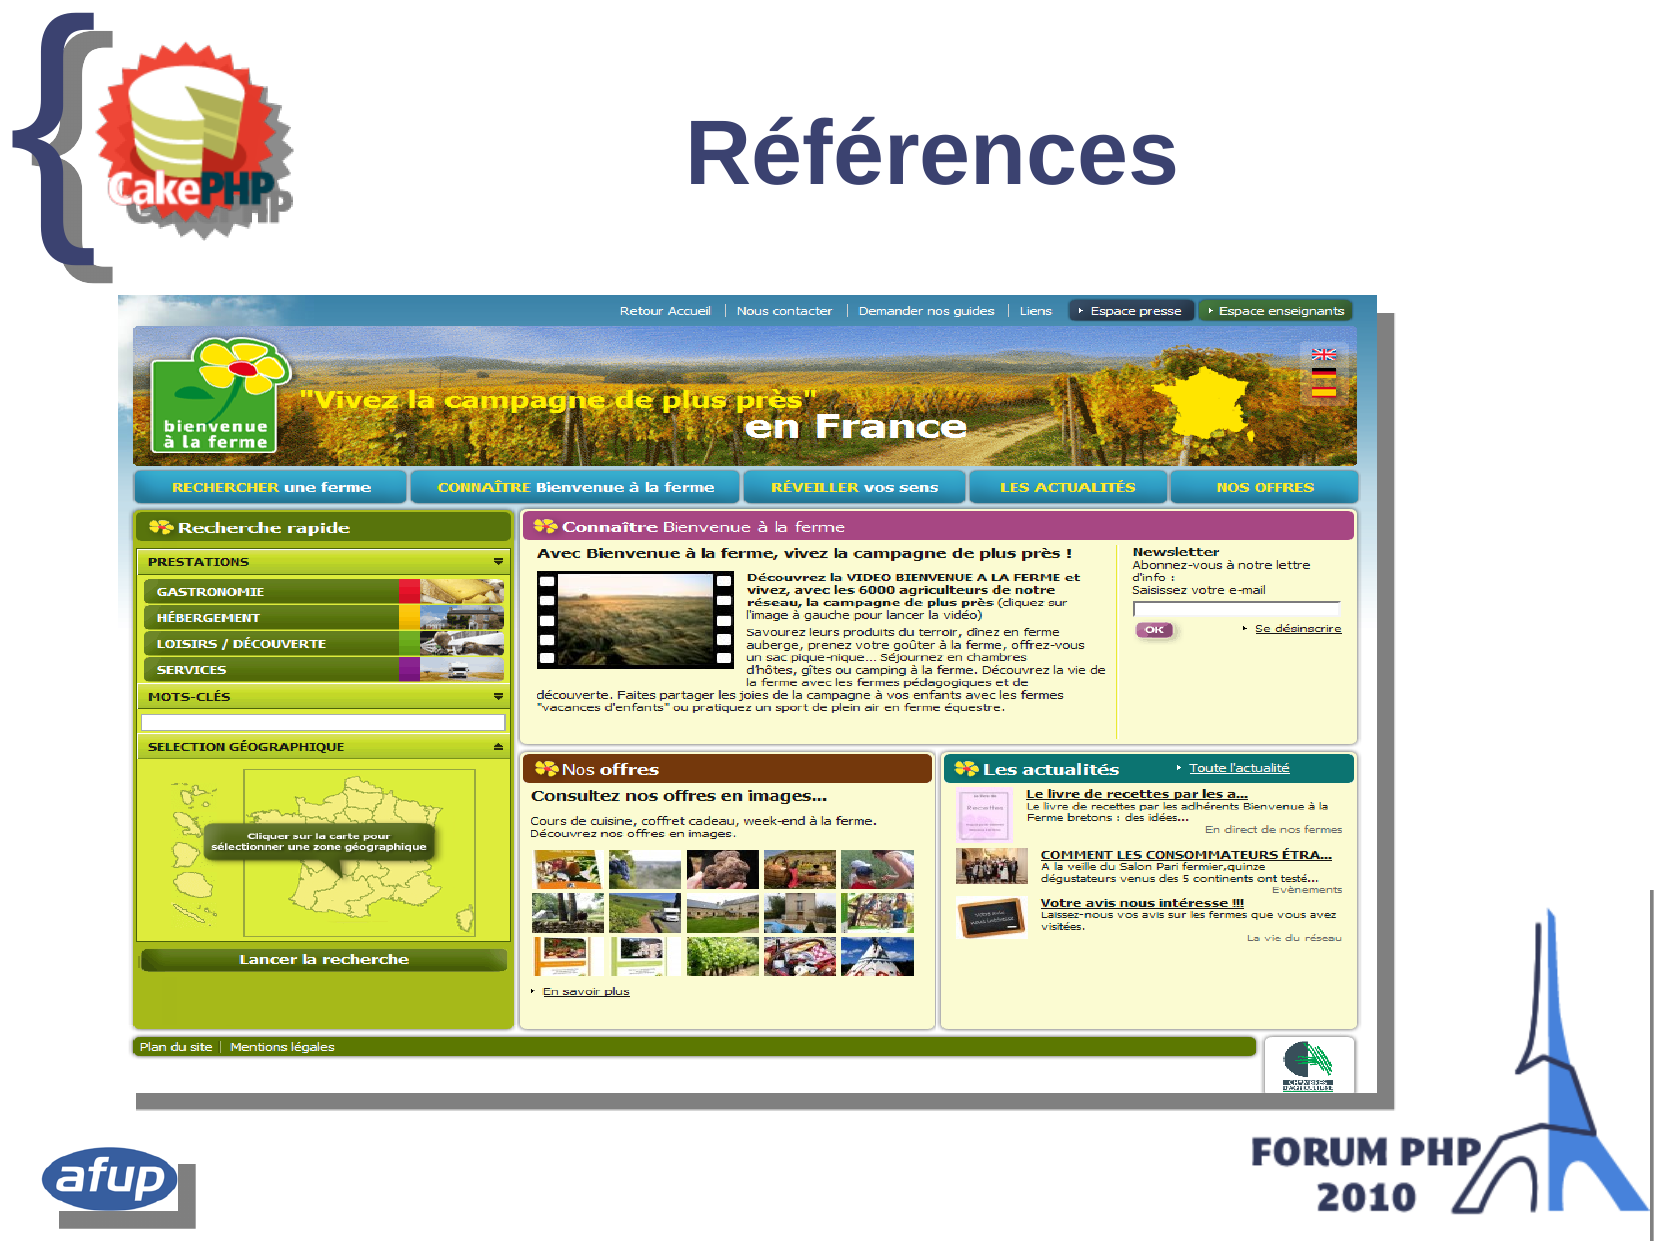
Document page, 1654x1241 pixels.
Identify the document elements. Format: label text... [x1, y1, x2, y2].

picture [1240, 872, 1650, 1241]
picture [41, 1146, 178, 1211]
picture [88, 35, 284, 231]
picture [118, 295, 1377, 1093]
title Références [295, 56, 1571, 250]
